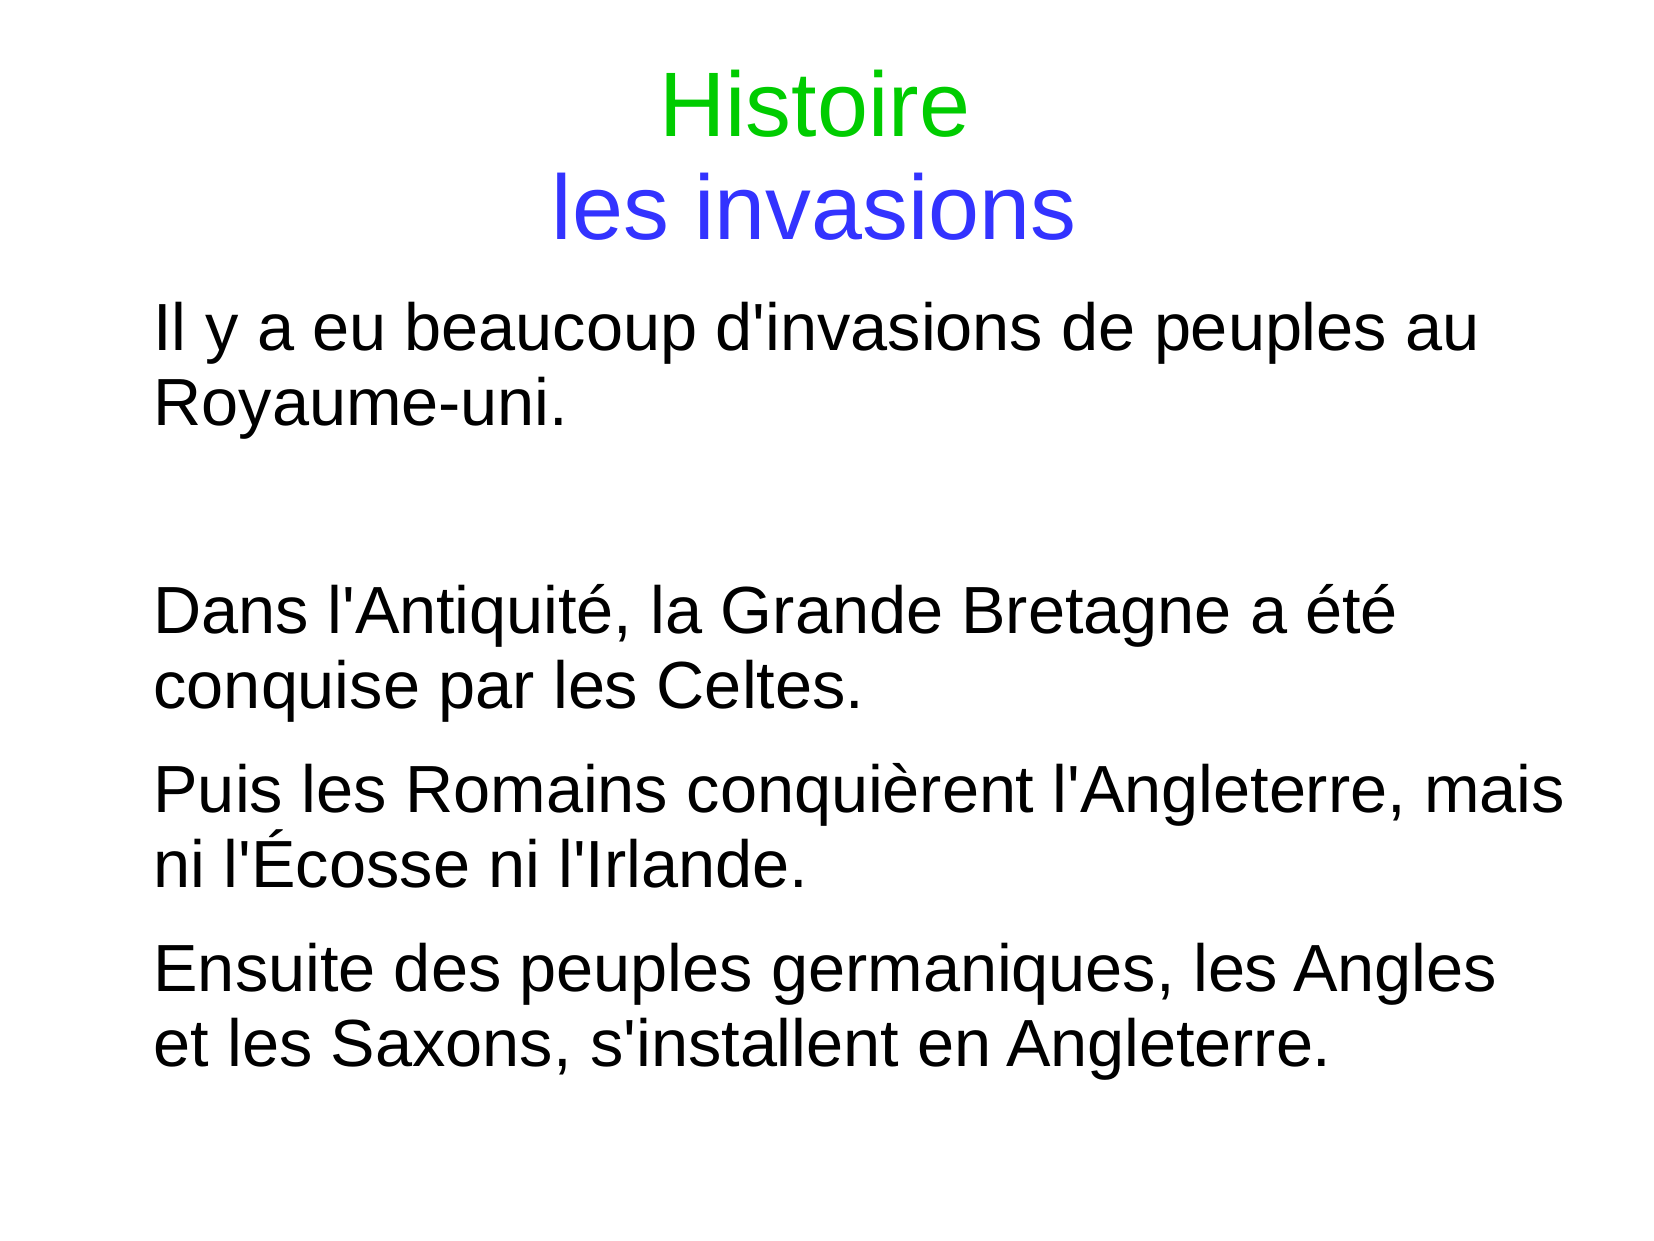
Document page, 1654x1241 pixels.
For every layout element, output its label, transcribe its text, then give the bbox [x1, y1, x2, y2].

title Histoire les invasions [70, 52, 1559, 260]
list Il y a eu beaucoup d'invasions de peuples au Royaume-uni. Dans l'Antiquité, la Grande Bretagne a été conquise par les Celtes. Puis les Romains conquièrent l'Angleterre, mais ni l'Écosse ni l'Irlande. Ensuite des peuples germaniques, les Angles et les Saxons, s'installent en Angleterre. [82, 290, 1571, 1186]
